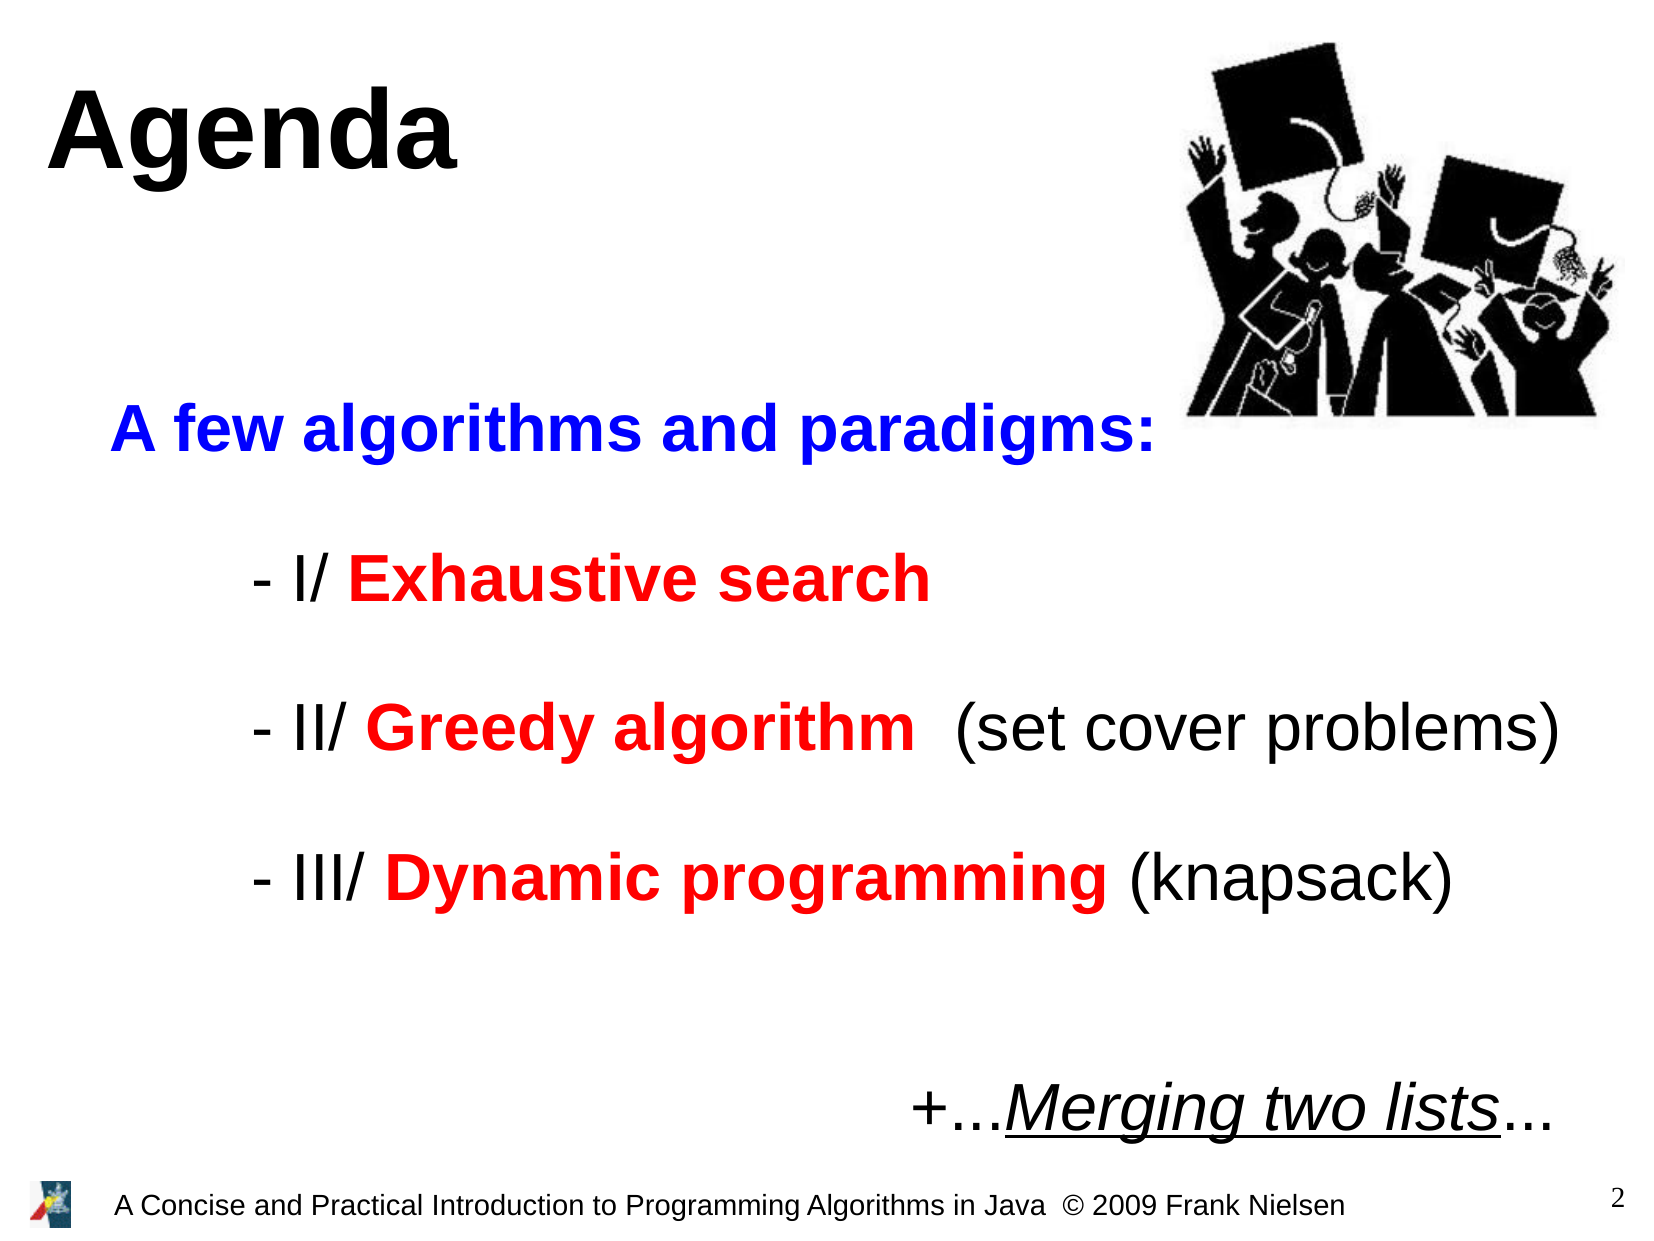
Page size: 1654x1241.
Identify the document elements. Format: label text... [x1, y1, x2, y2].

text_box A few algorithms and paradigms: - I/ Exhaustive search - II/ Greedy algorithm (set cover problems) - III/ Dynamic programming (knapsack) [94, 383, 1649, 997]
text_box Agenda [30, 59, 473, 200]
picture [29, 1181, 71, 1228]
text_box +...Merging two lists... [895, 1062, 1572, 1153]
picture [1155, 29, 1625, 436]
